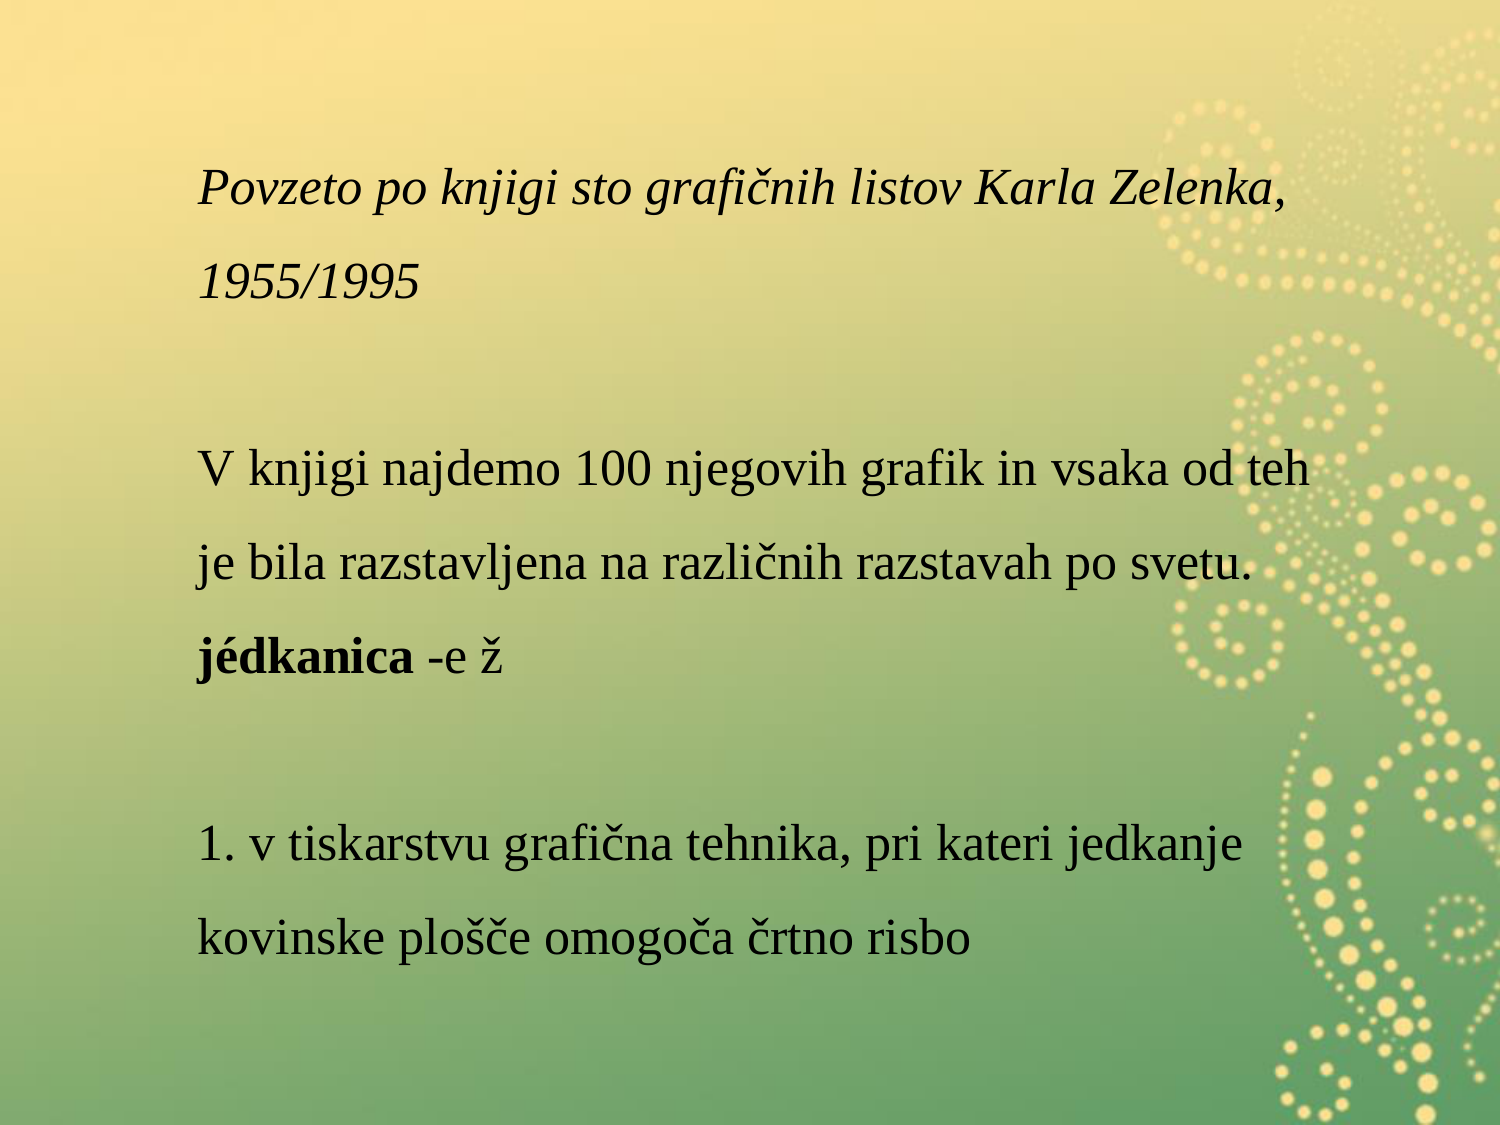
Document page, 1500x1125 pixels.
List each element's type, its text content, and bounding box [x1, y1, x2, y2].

text_box Povzeto po knjigi sto grafičnih listov Karla Zelenka, 1955/1995 V knjigi najdemo 100 njegovih grafik in vsaka od teh je bila razstavljena na različnih razstavah po svetu. jédkanica -e ž 1. v tiskarstvu grafična tehnika, pri kateri jedkanje kovinske plošče omogoča črtno risbo [183, 113, 1353, 973]
picture [0, 0, 1500, 1125]
